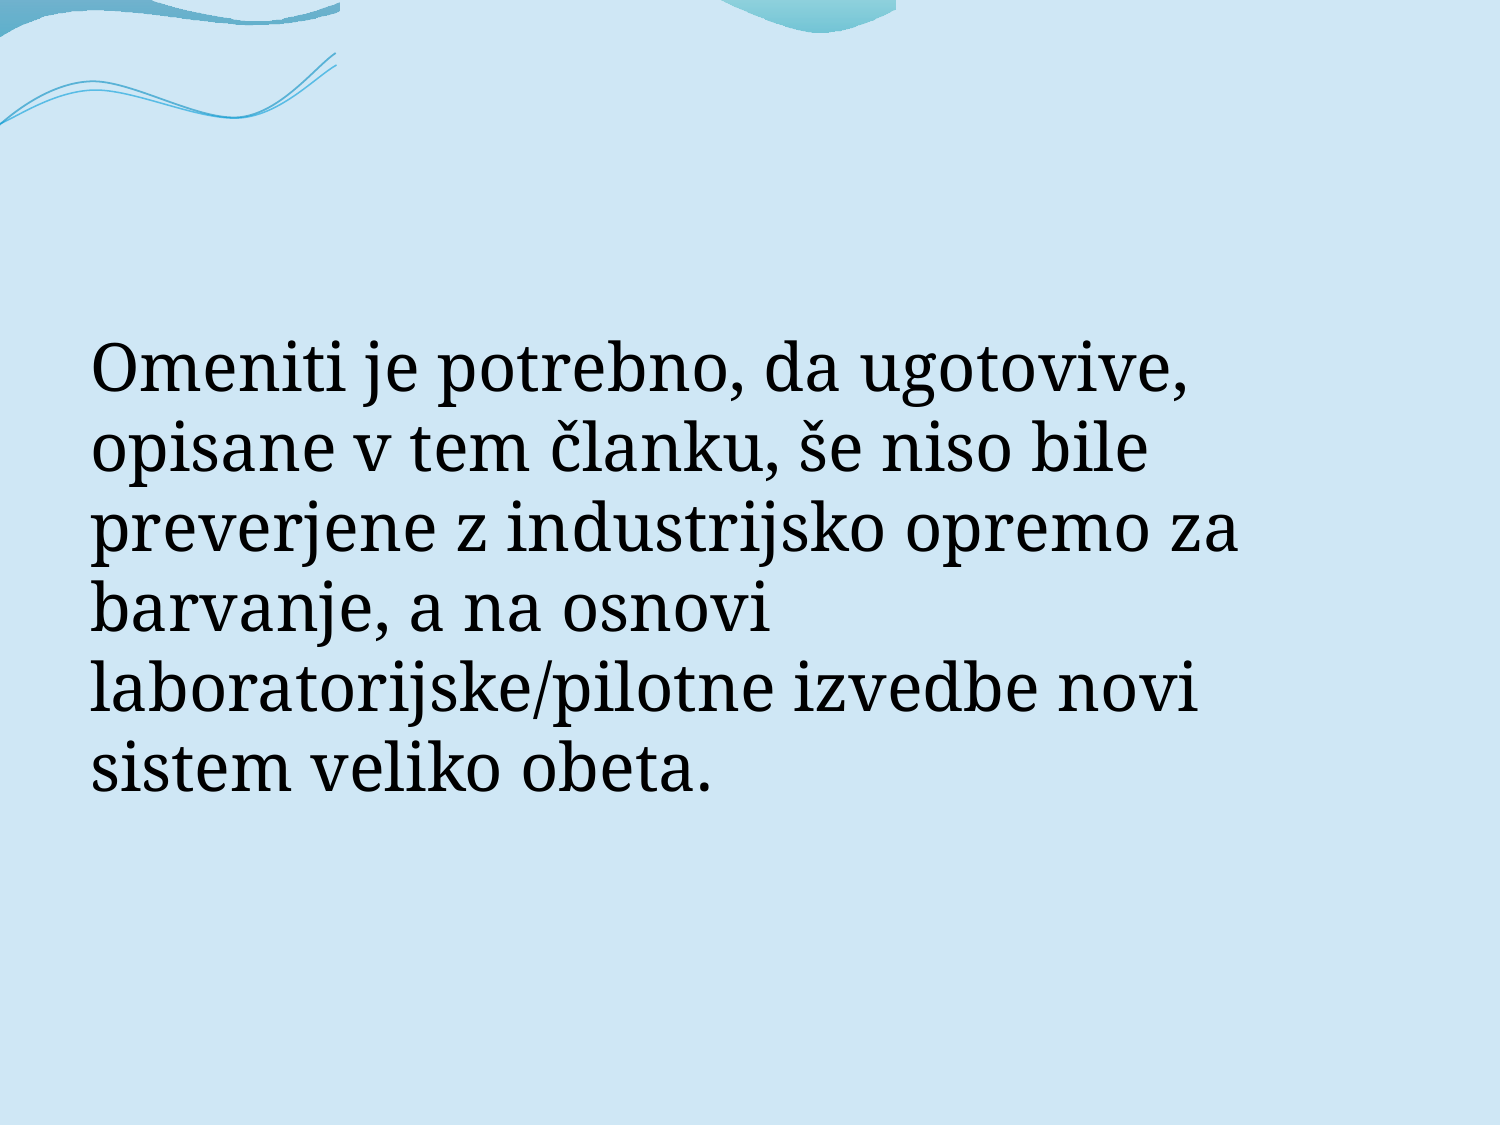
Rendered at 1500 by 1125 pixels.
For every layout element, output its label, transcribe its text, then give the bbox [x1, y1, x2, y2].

list Omeniti je potrebno, da ugotovive, opisane v tem članku, še niso bile preverjene z industrijsko opremo za barvanje, a na osnovi laboratorijske/pilotne izvedbe novi sistem veliko obeta. [75, 125, 1425, 1005]
